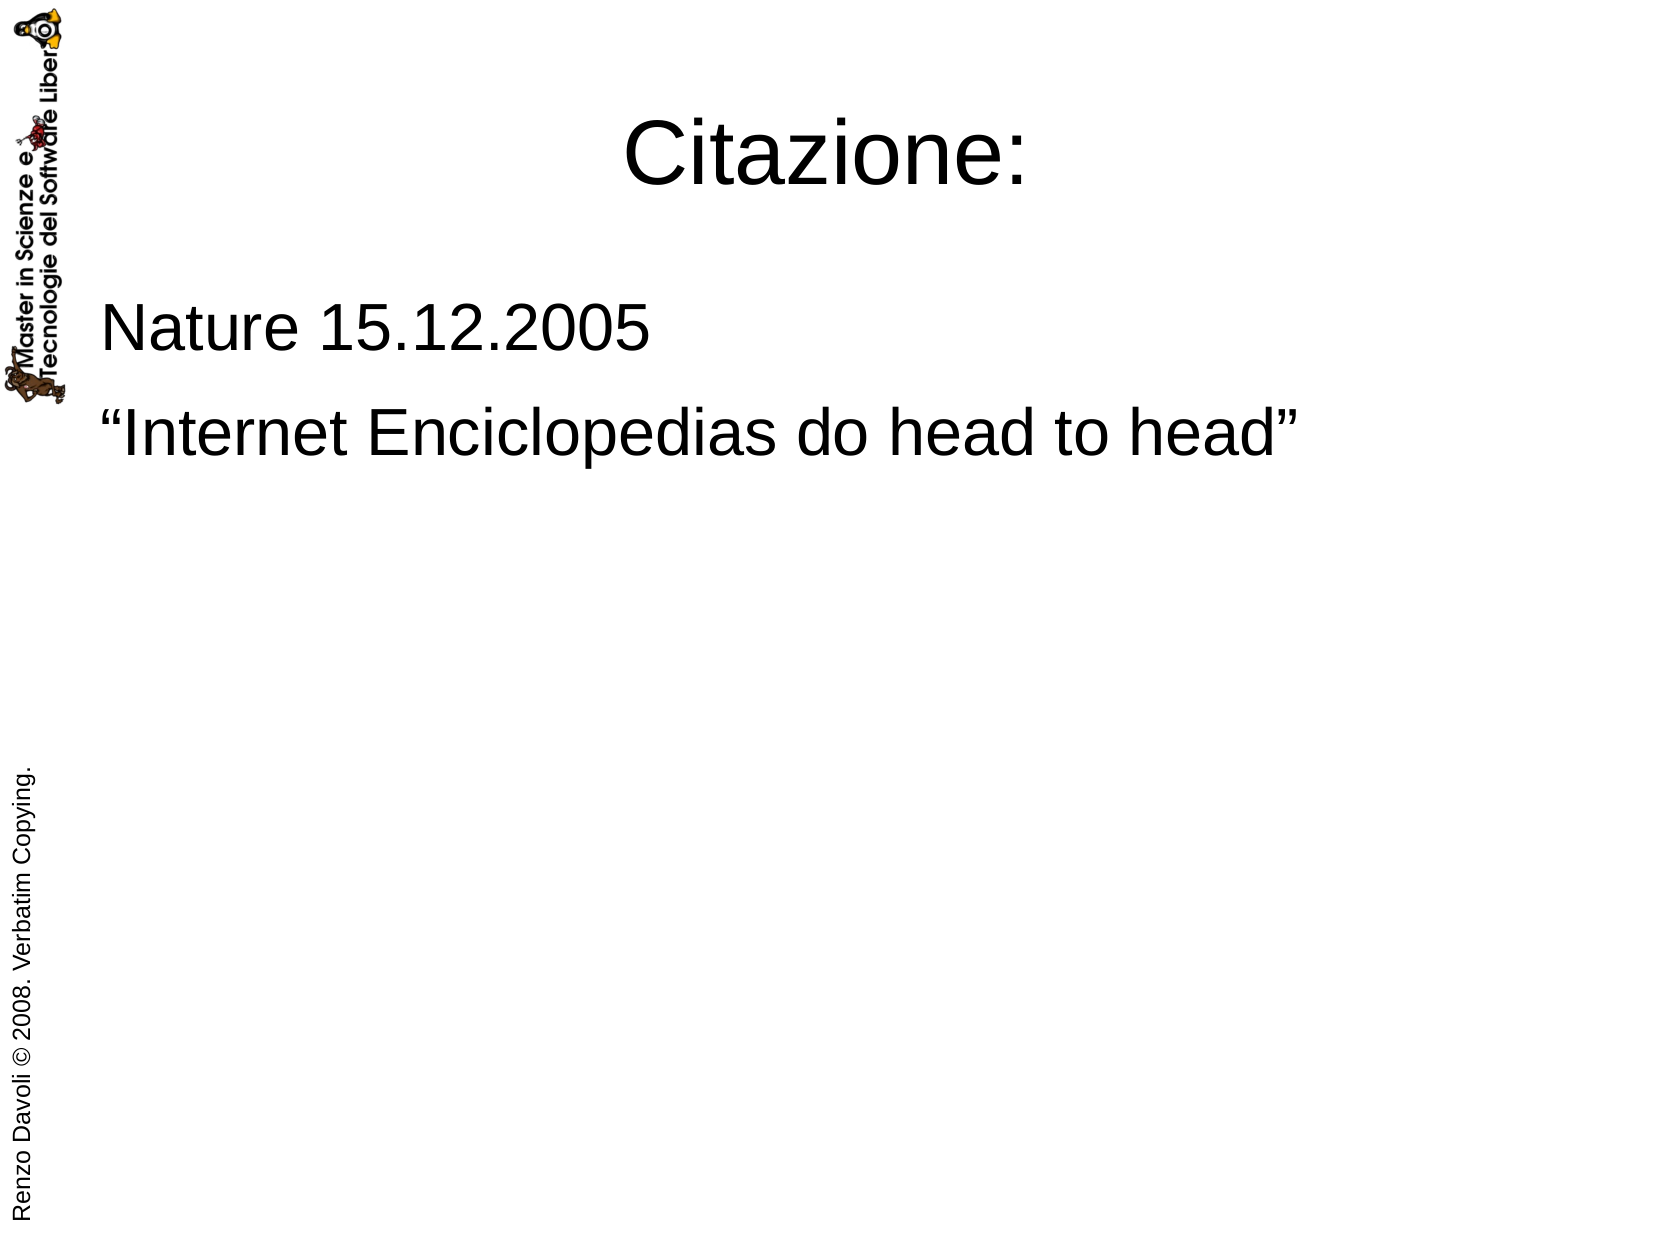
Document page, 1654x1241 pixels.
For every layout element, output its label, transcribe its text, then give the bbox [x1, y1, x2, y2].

title Citazione: [82, 56, 1571, 250]
picture [1, 2, 69, 413]
list Nature 15.12.2005 “Internet Enciclopedias do head to head” [82, 290, 1571, 1094]
